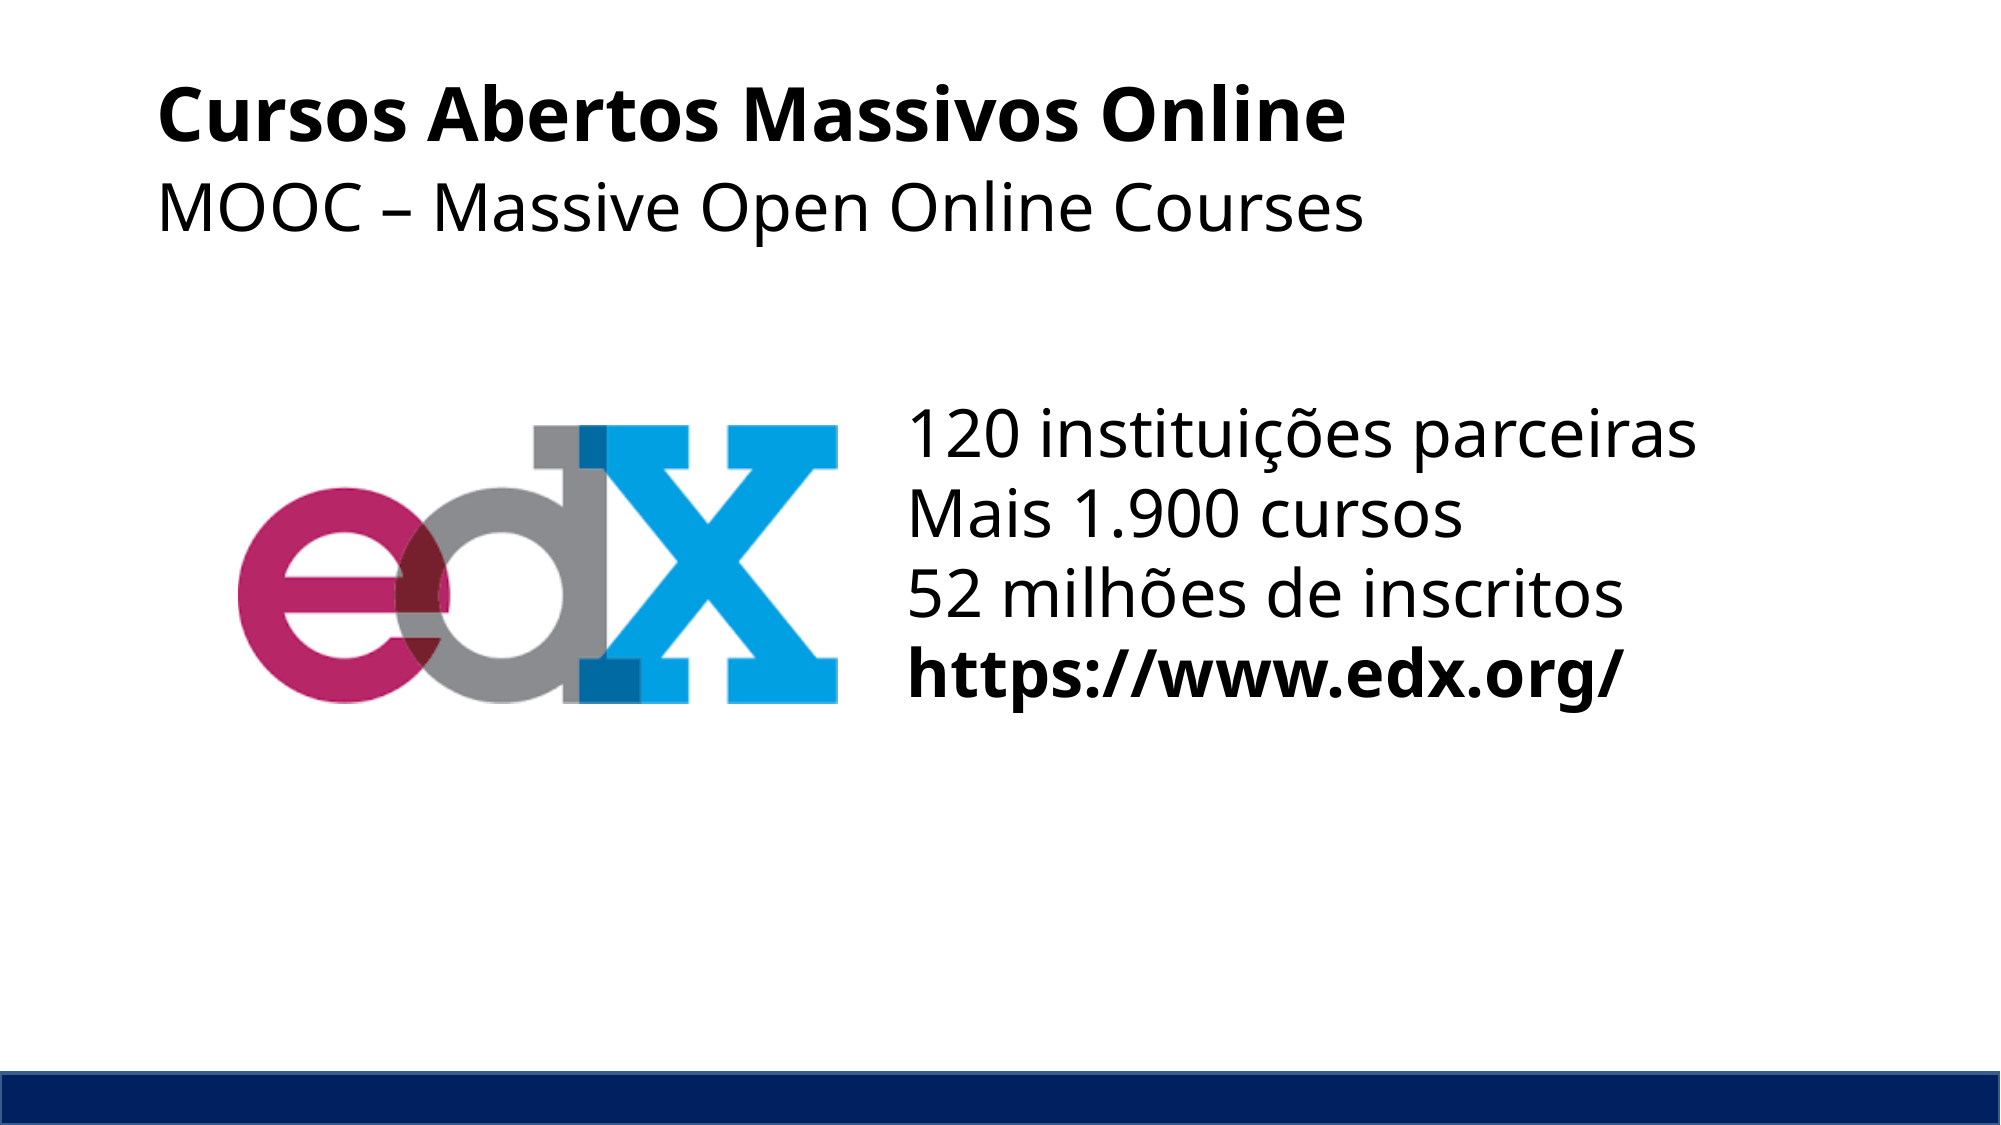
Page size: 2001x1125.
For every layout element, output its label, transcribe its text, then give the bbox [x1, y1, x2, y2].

text_box [0, 1073, 2000, 1125]
picture [238, 425, 838, 704]
text_box 120 instituições parceiras Mais 1.900 cursos 52 milhões de inscritos https://www.edx.org/ [891, 383, 1774, 732]
text_box Cursos Abertos Massivos Online MOOC – Massive Open Online Courses [141, 59, 1469, 257]
